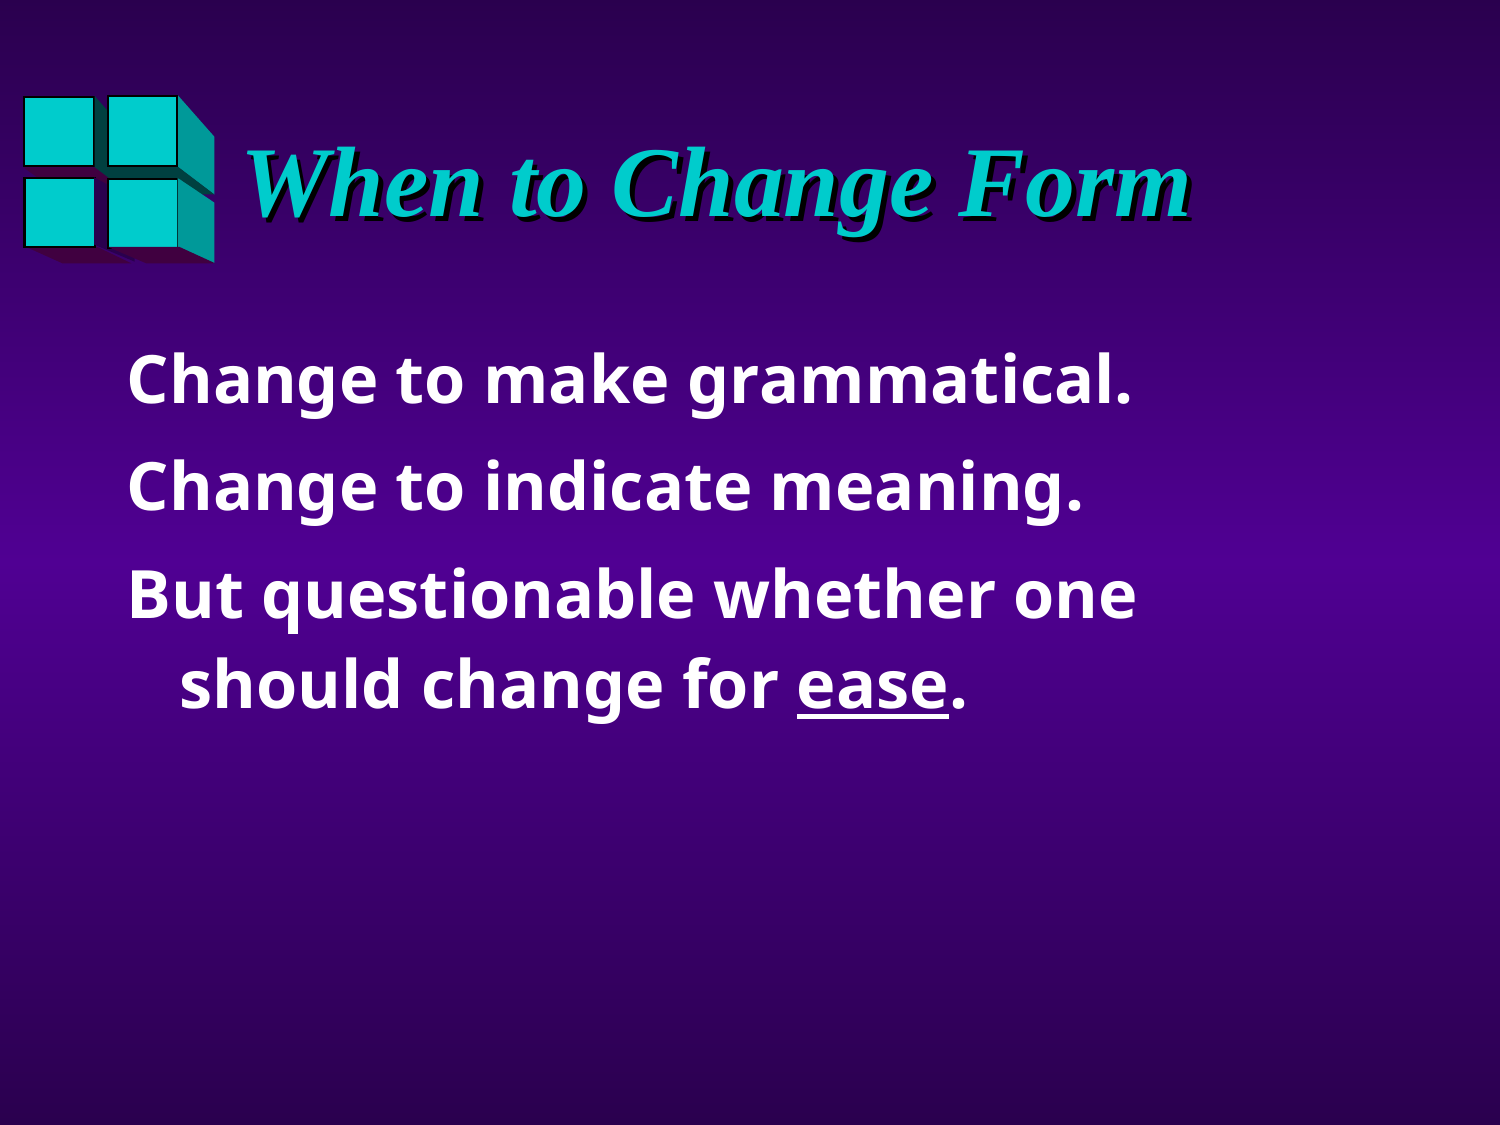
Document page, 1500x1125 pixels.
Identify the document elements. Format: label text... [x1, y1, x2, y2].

list Change to make grammatical. Change to indicate meaning. But questionable whether one should change for ease. [112, 324, 1388, 1001]
title When to Change Form [224, 78, 1388, 288]
